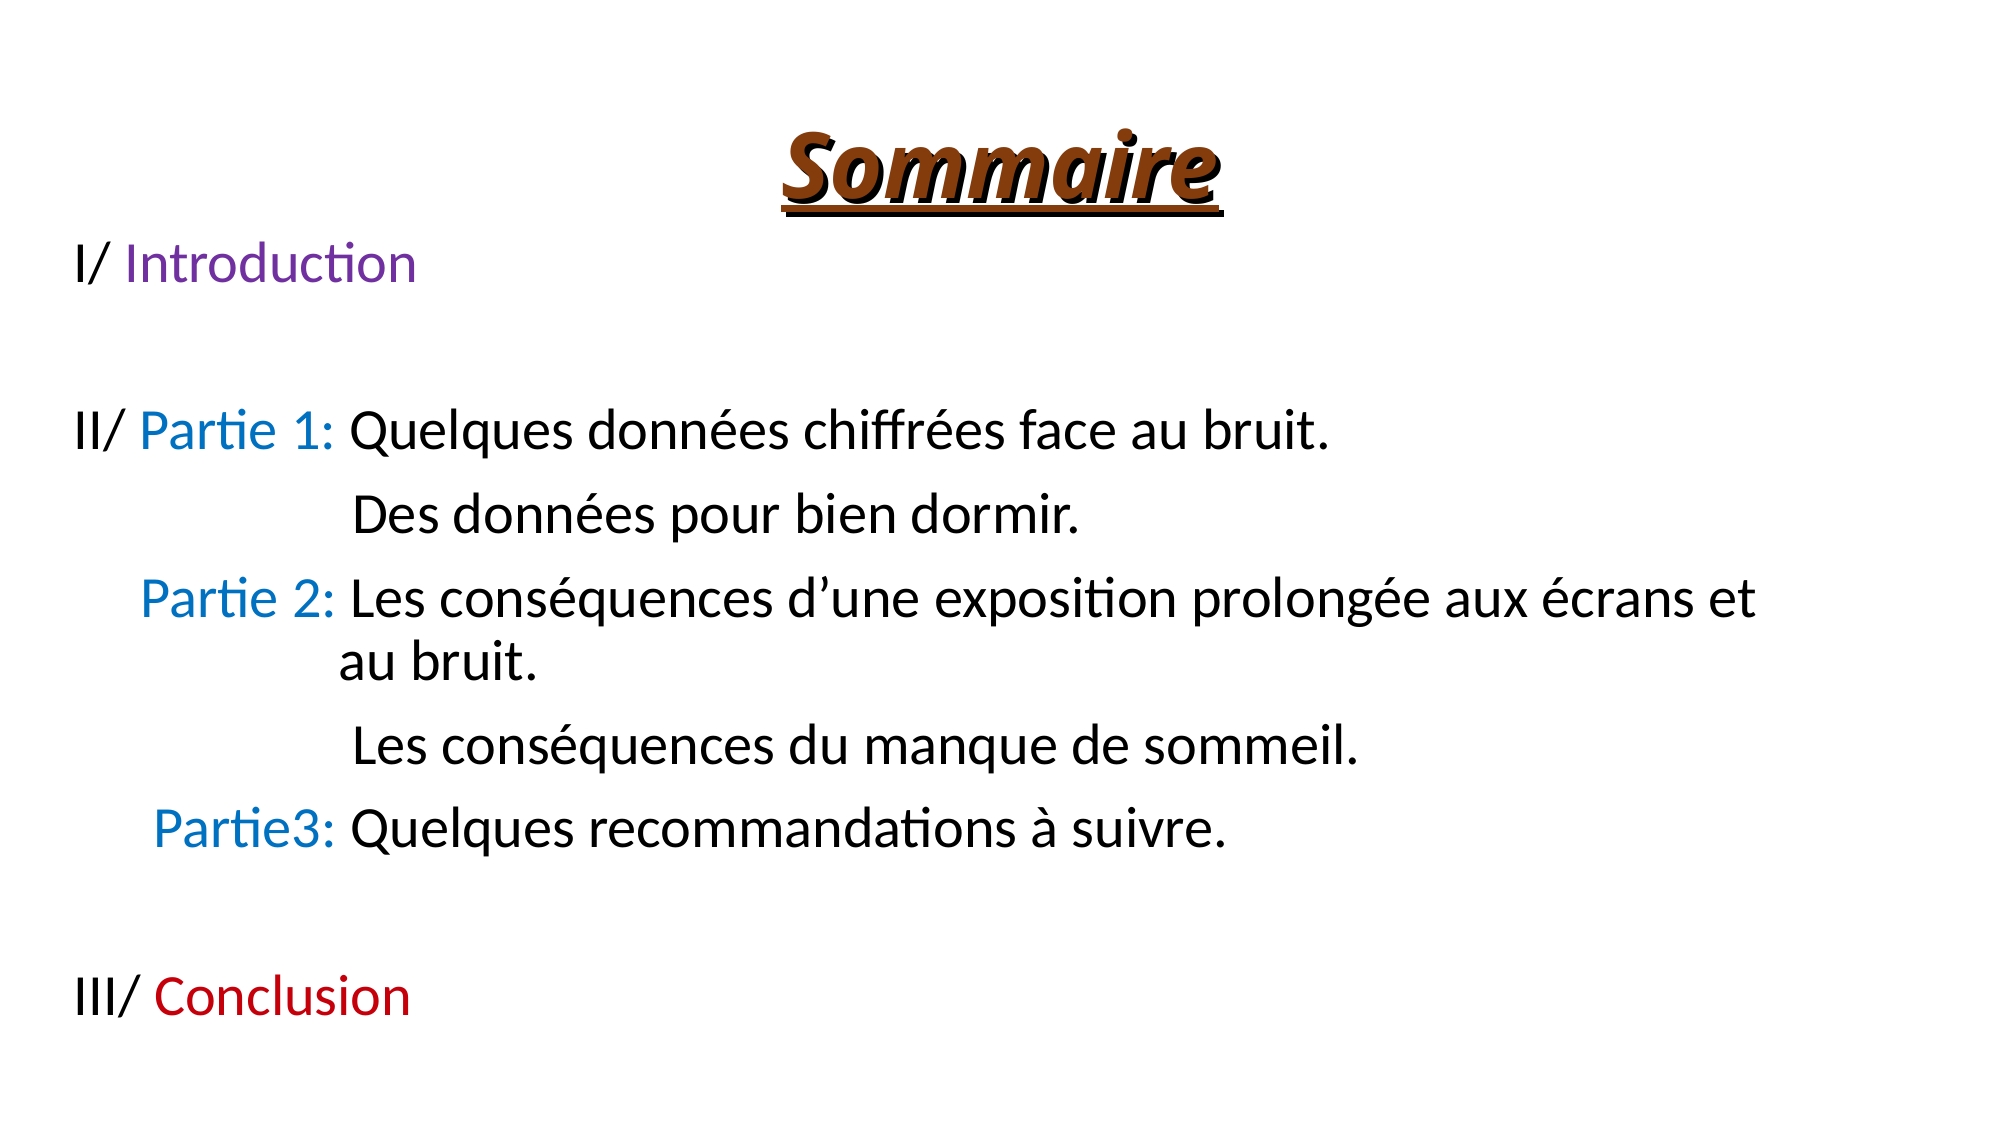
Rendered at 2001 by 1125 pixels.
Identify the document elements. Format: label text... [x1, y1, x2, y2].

list I/ Introduction II/ Partie 1: Quelques données chiffrées face au bruit. Des données pour bien dormir. Partie 2: Les conséquences d’une exposition prolongée aux écrans et au bruit. Les conséquences du manque de sommeil. Partie3: Quelques recommandations à suivre. III/ Conclusion [59, 224, 1832, 1063]
title Sommaire [137, 59, 1863, 278]
